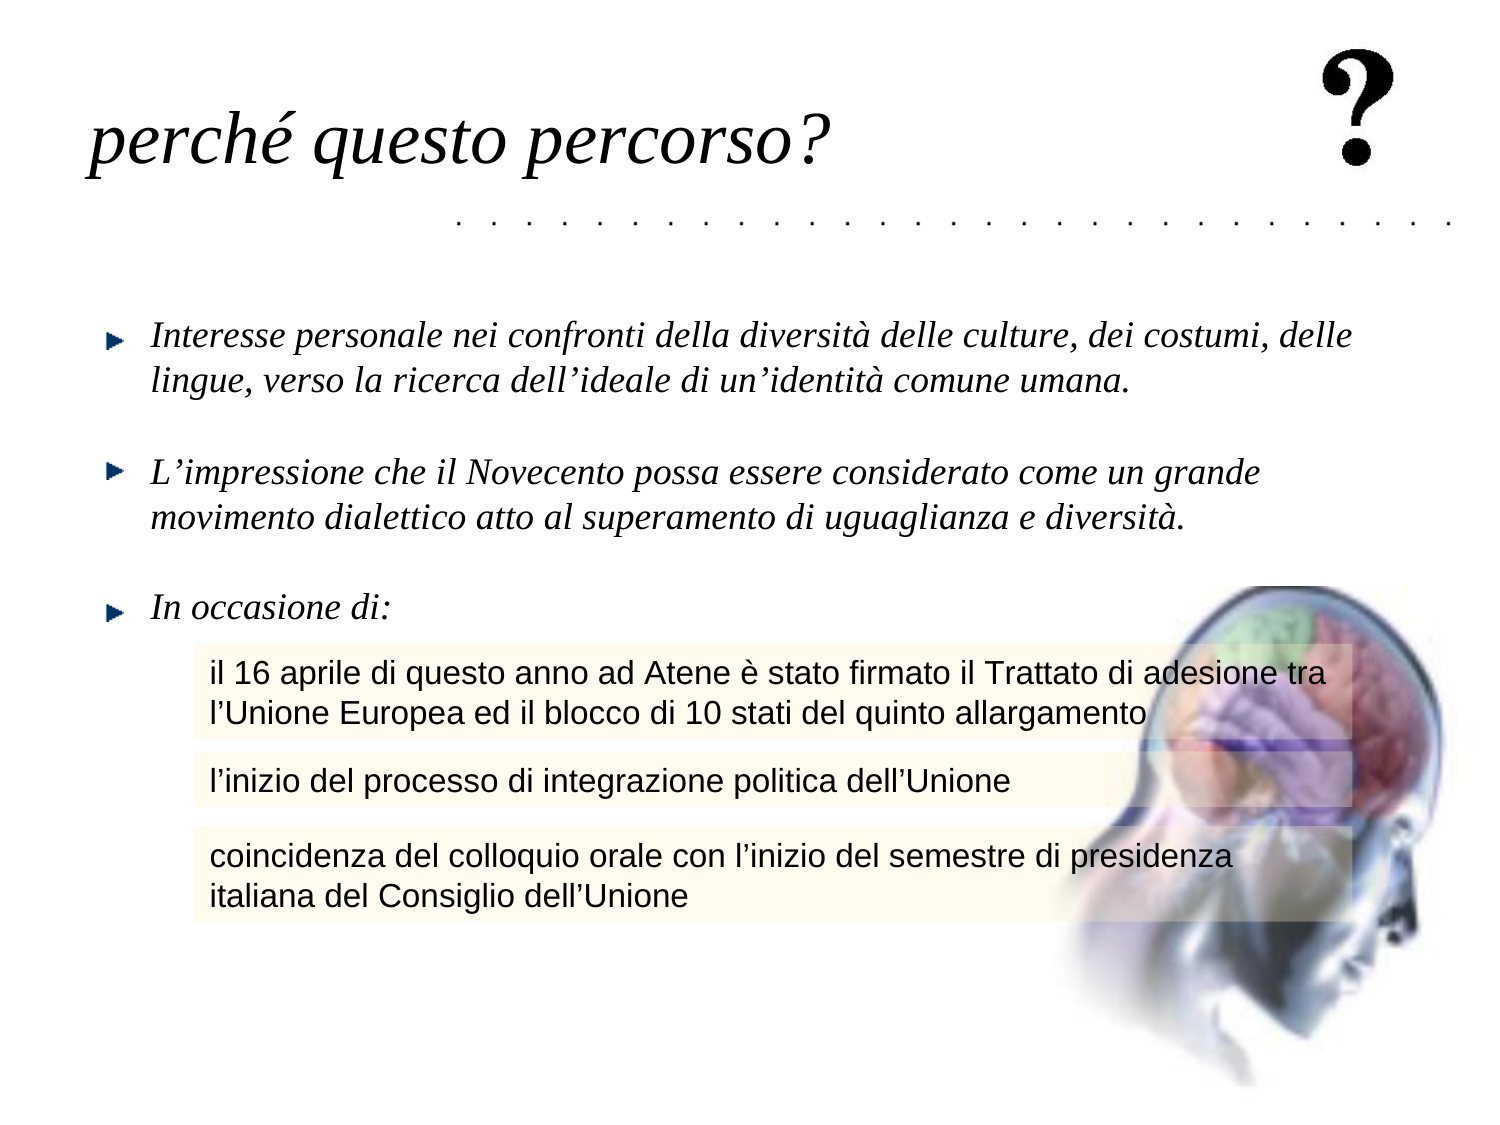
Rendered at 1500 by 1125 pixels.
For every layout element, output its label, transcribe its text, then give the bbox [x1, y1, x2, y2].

text_box il 16 aprile di questo anno ad Atene è stato firmato il Trattato di adesione tra l’Unione Europea ed il blocco di 10 stati del quinto allargamento [194, 643, 1353, 740]
text_box Interesse personale nei confronti della diversità delle culture, dei costumi, delle lingue, verso la ricerca dell’ideale di un’identità comune umana. [135, 302, 1400, 409]
text_box In occasione di: [135, 574, 1400, 635]
text_box L’impressione che il Novecento possa essere considerato come un grande movimento dialettico atto al superamento di uguaglianza e diversità. [135, 439, 1400, 545]
picture [1040, 586, 1483, 1112]
picture [100, 598, 124, 622]
picture [100, 326, 124, 350]
text_box coincidenza del colloquio orale con l’inizio del semestre di presidenza italiana del Consiglio dell’Unione [194, 826, 1353, 922]
title perché questo percorso? [75, 45, 1426, 233]
text_box l’inizio del processo di integrazione politica dell’Unione [194, 751, 1353, 807]
picture [100, 456, 124, 480]
picture [454, 215, 1464, 233]
